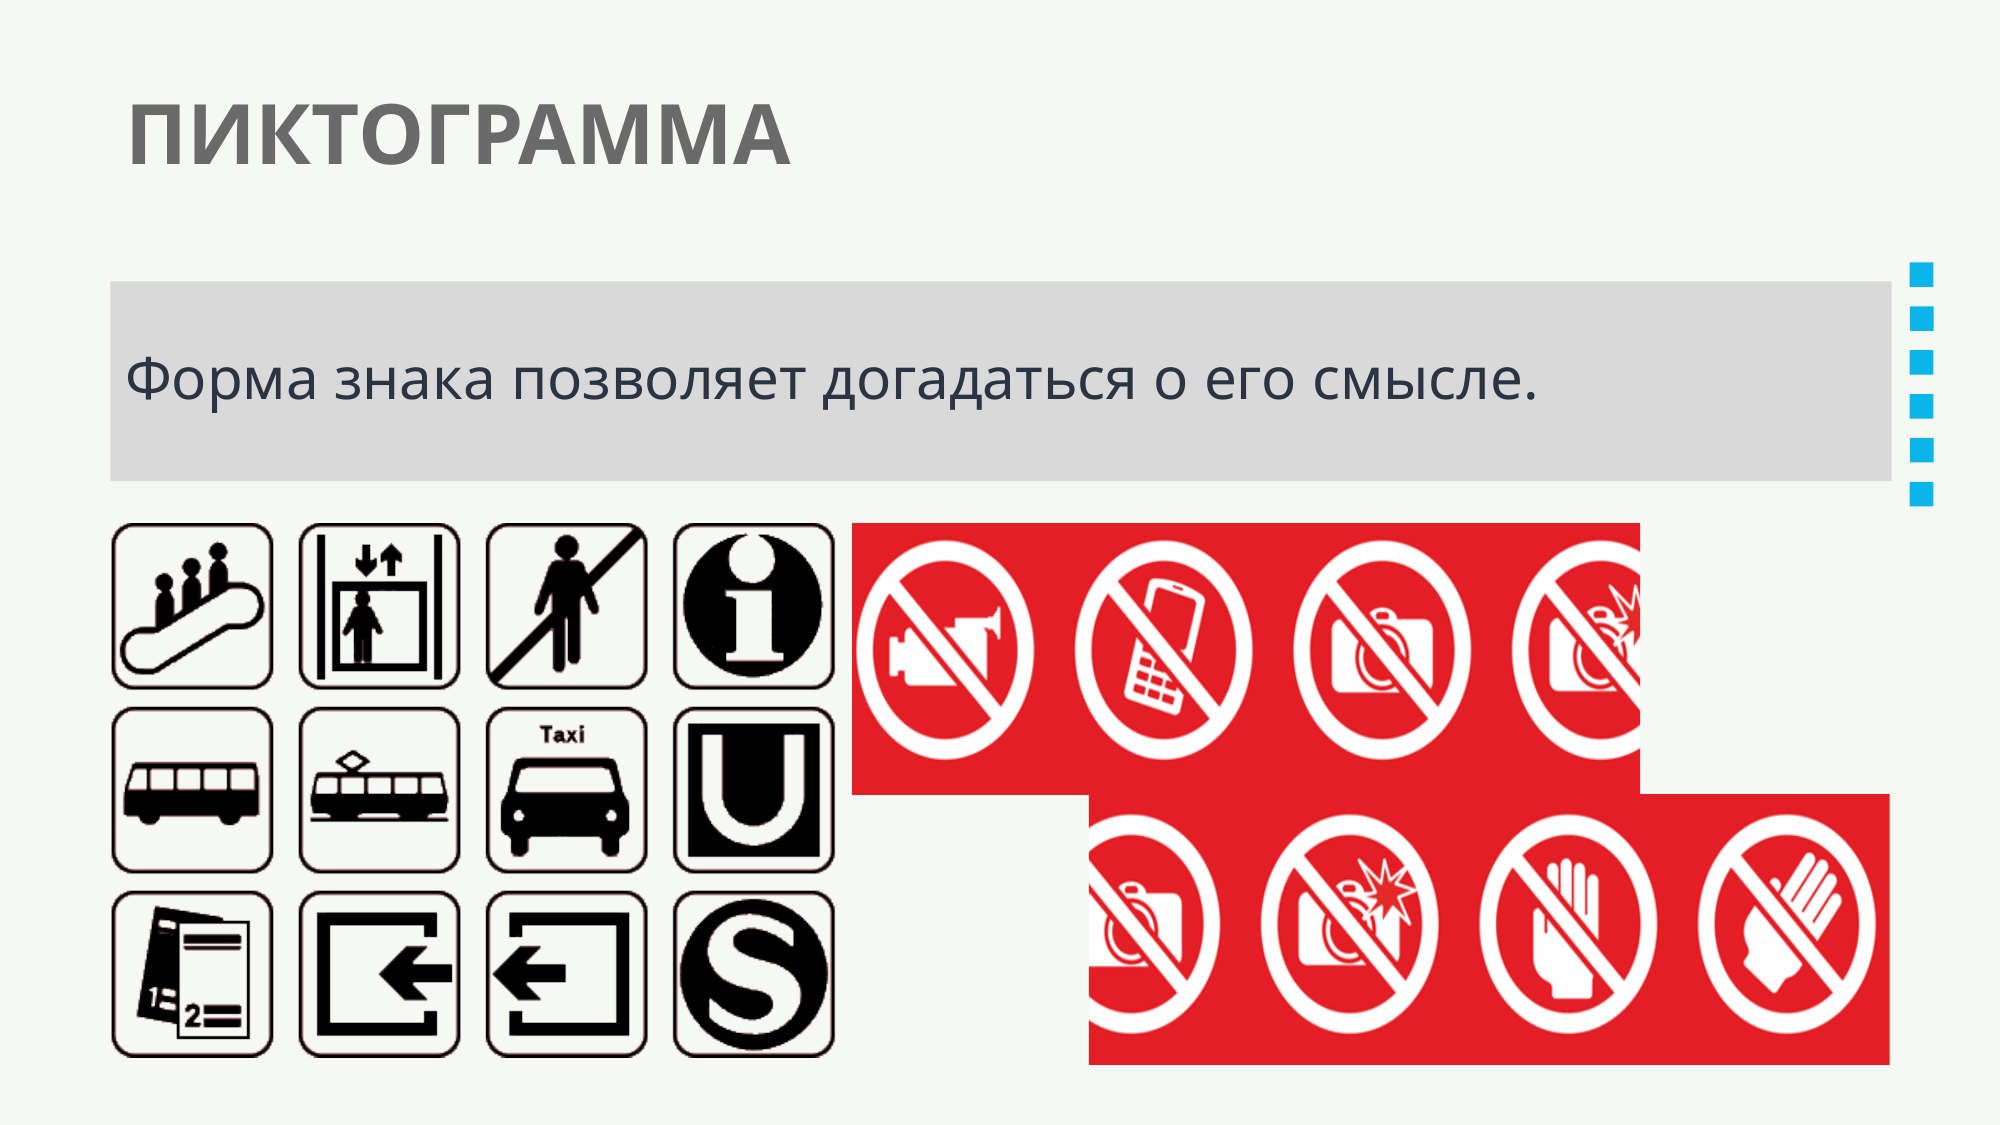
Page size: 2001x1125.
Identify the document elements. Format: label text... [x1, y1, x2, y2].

picture [839, 523, 1890, 1065]
picture [110, 523, 837, 1058]
title ПИКТОГРАММА [110, 67, 1892, 208]
list Форма знака позволяет догадаться о его смысле. [110, 281, 1892, 482]
